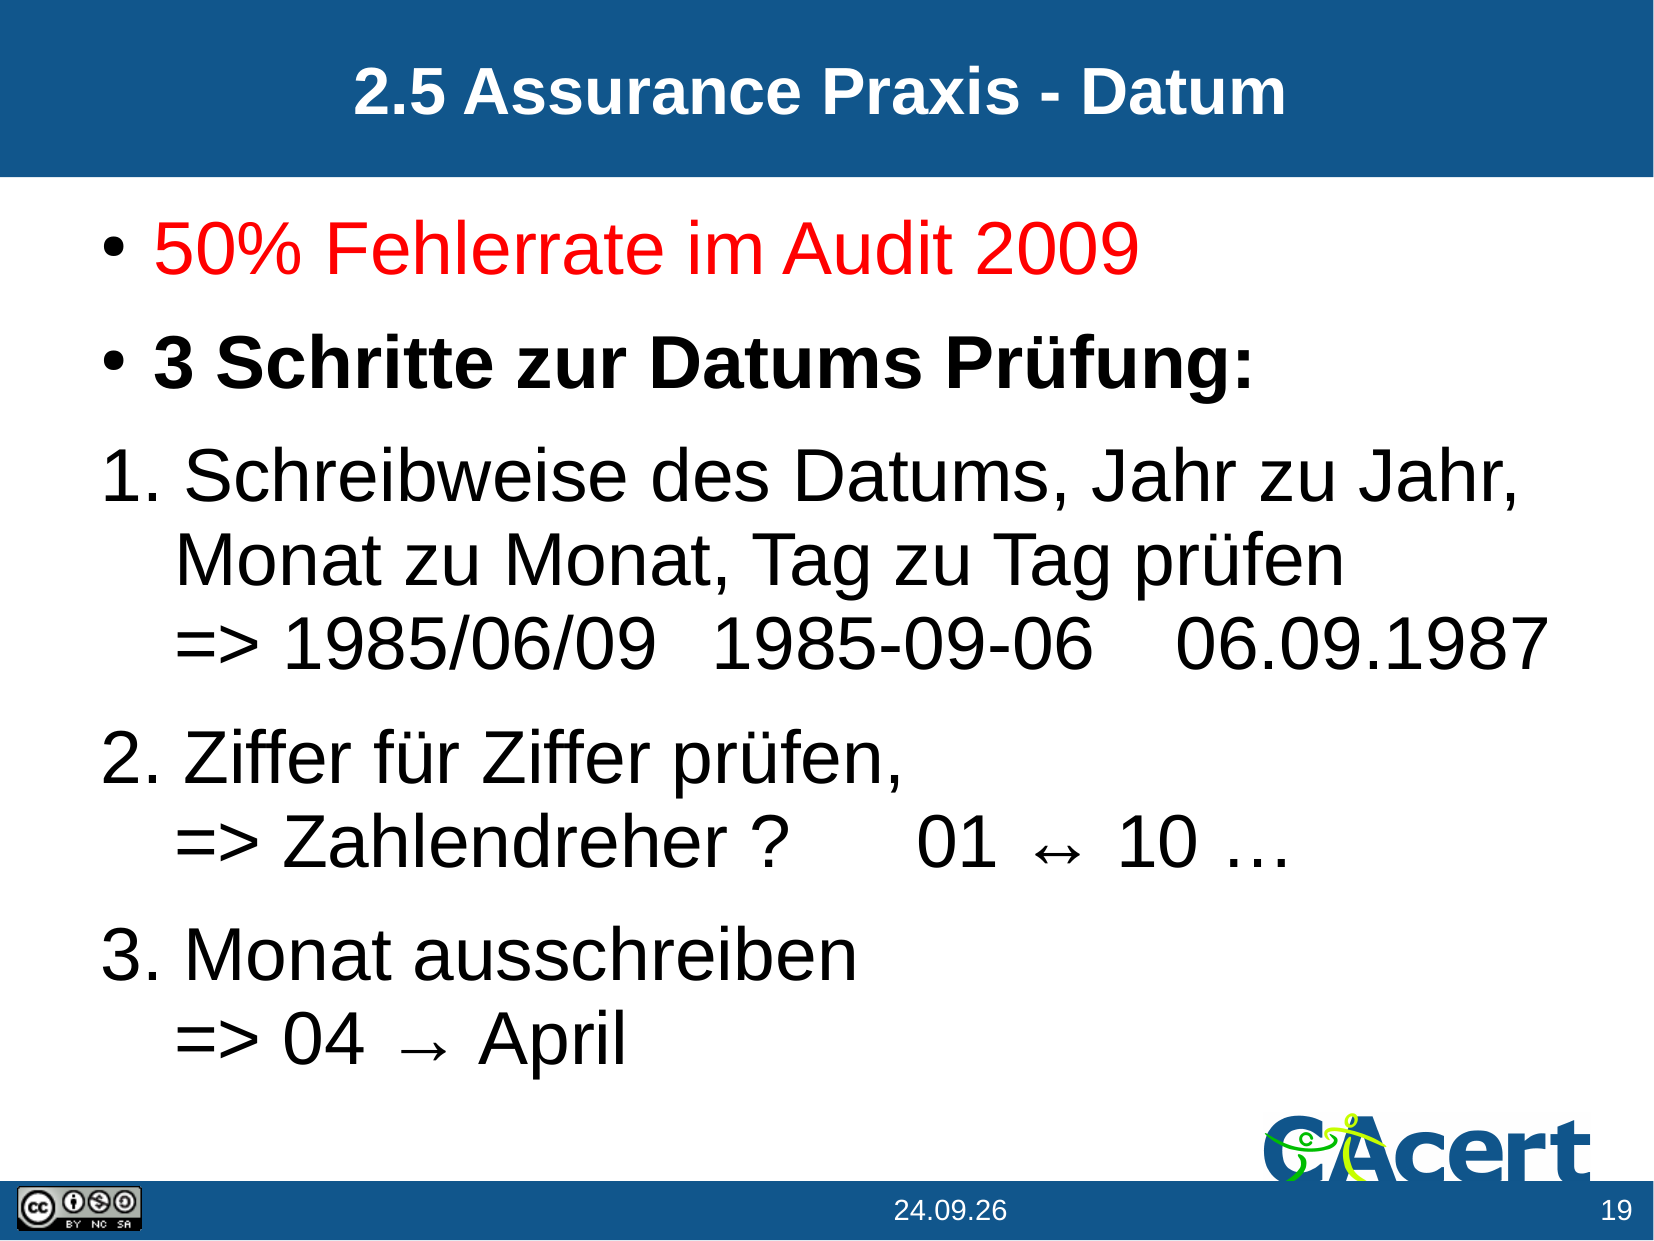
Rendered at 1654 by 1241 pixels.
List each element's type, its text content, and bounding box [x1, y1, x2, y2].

picture [1263, 1112, 1591, 1181]
list 50% Fehlerrate im Audit 2009 3 Schritte zur Datums Prüfung: Schreibweise des Datums, Jahr zu Jahr, Monat zu Monat, Tag zu Tag prüfen => 1985/06/09 1985-09-06 06.09.1987 Ziffer für Ziffer prüfen, => Zahlendreher ? 01 ↔ 10 … Monat ausschreiben => 04 → April [82, 206, 1571, 1081]
picture [17, 1186, 142, 1231]
title 2.5 Assurance Praxis - Datum [76, 17, 1565, 166]
